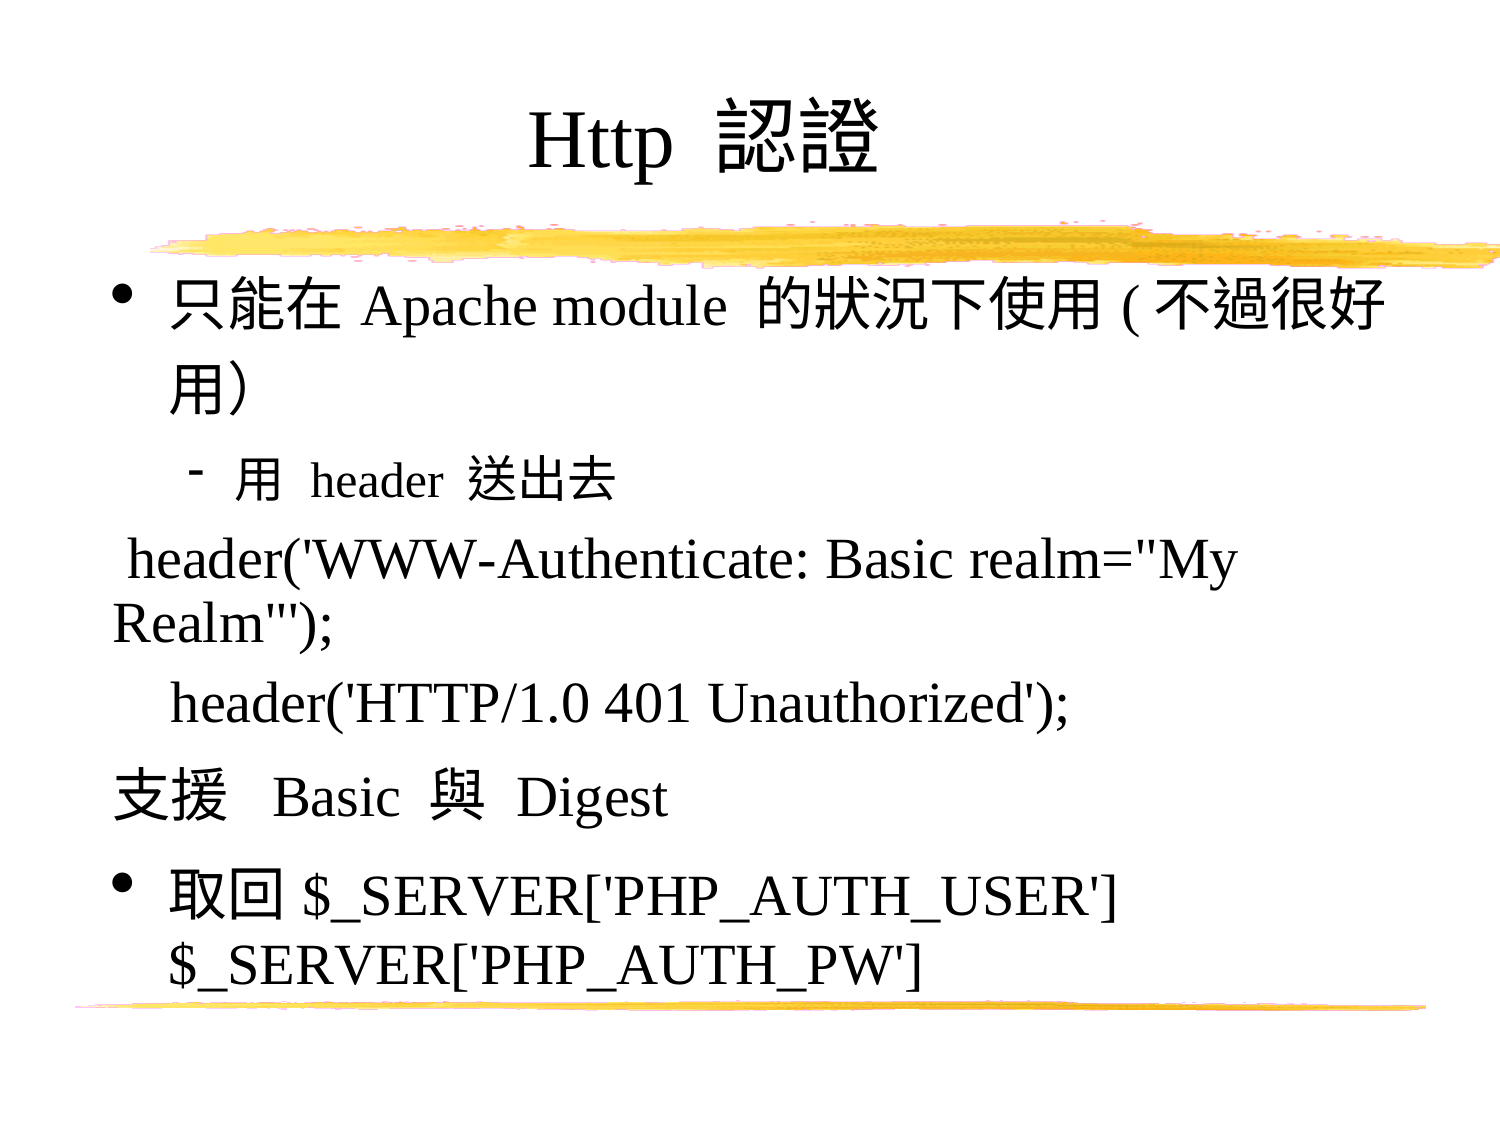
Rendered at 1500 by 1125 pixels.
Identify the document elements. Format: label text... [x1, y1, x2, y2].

list 只能在Apache module 的狀況下使用(不過很好用） 用 header 送出去 header('WWW-Authenticate: Basic realm="My Realm"'); header('HTTP/1.0 401 Unauthorized'); 支援 Basic 與 Digest 取回$_SERVER['PHP_AUTH_USER'] $_SERVER['PHP_AUTH_PW'] [112, 258, 1388, 930]
title Http 認證 [66, 44, 1342, 218]
picture [150, 215, 1500, 279]
picture [75, 999, 1426, 1013]
